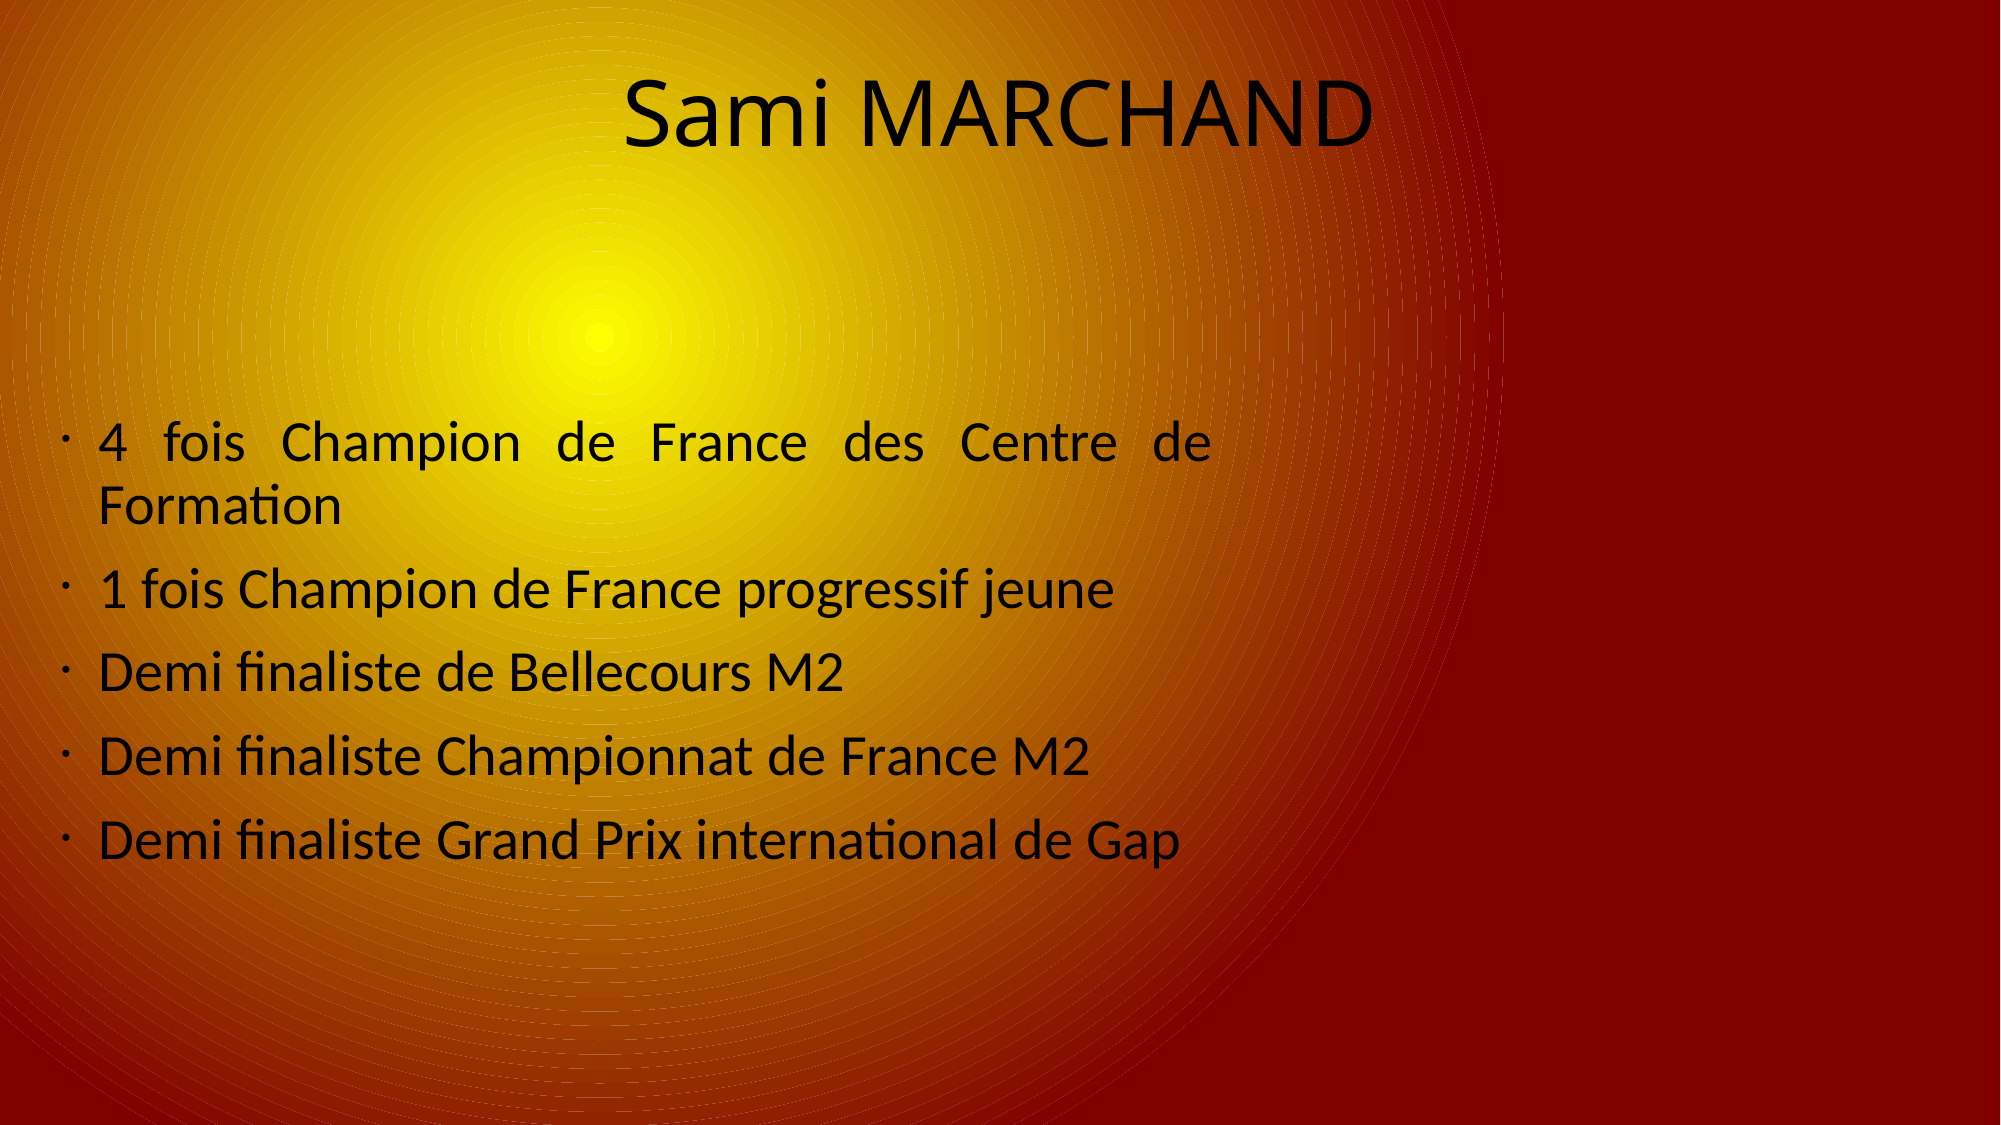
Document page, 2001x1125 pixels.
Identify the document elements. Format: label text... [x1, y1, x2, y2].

title Sami MARCHAND [137, 59, 1863, 278]
text_box 4 fois Champion de France des Centre de Formation 1 fois Champion de France progressif jeune Demi finaliste de Bellecours M2 Demi finaliste Championnat de France M2 Demi finaliste Grand Prix international de Gap [46, 403, 1228, 787]
